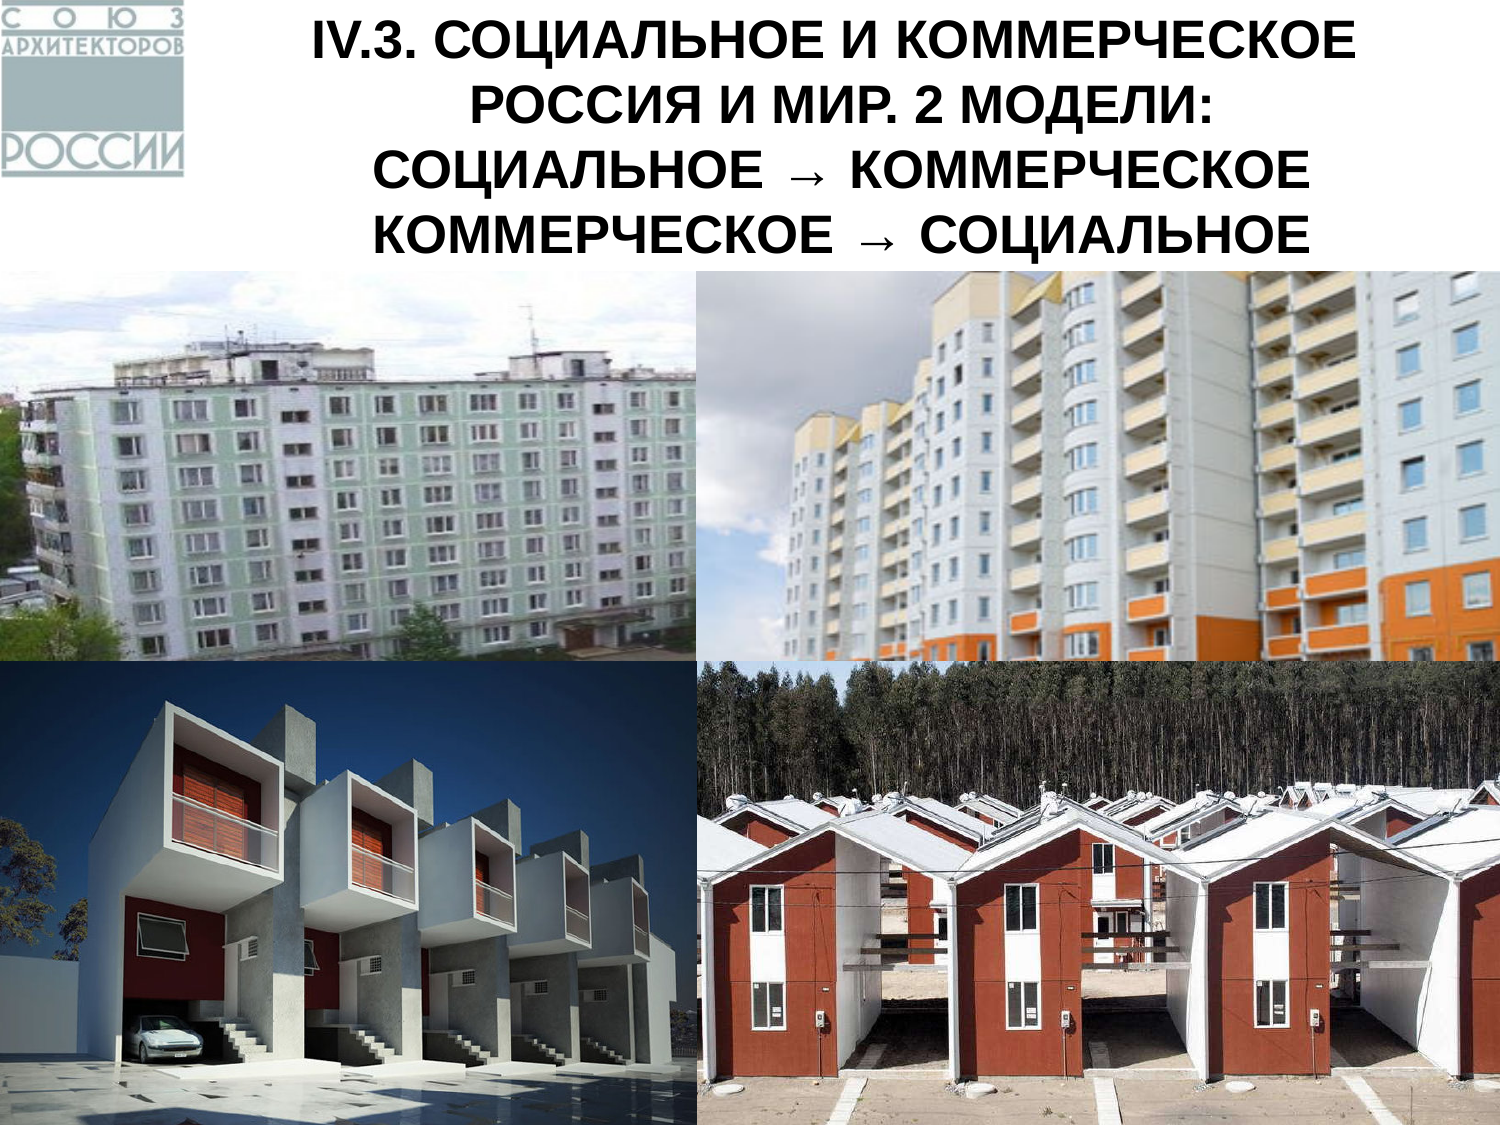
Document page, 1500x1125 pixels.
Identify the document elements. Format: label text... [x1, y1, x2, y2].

picture [0, 271, 1500, 1125]
text_box IV.3. СОЦИАЛЬНОЕ И КОММЕРЧЕСКОЕ РОССИЯ И МИР. 2 МОДЕЛИ: СОЦИАЛЬНОЕ → КОММЕРЧЕСКОЕ КОММЕРЧЕСКОЕ → СОЦИАЛЬНОЕ [184, 0, 1500, 271]
picture [1, 0, 184, 178]
